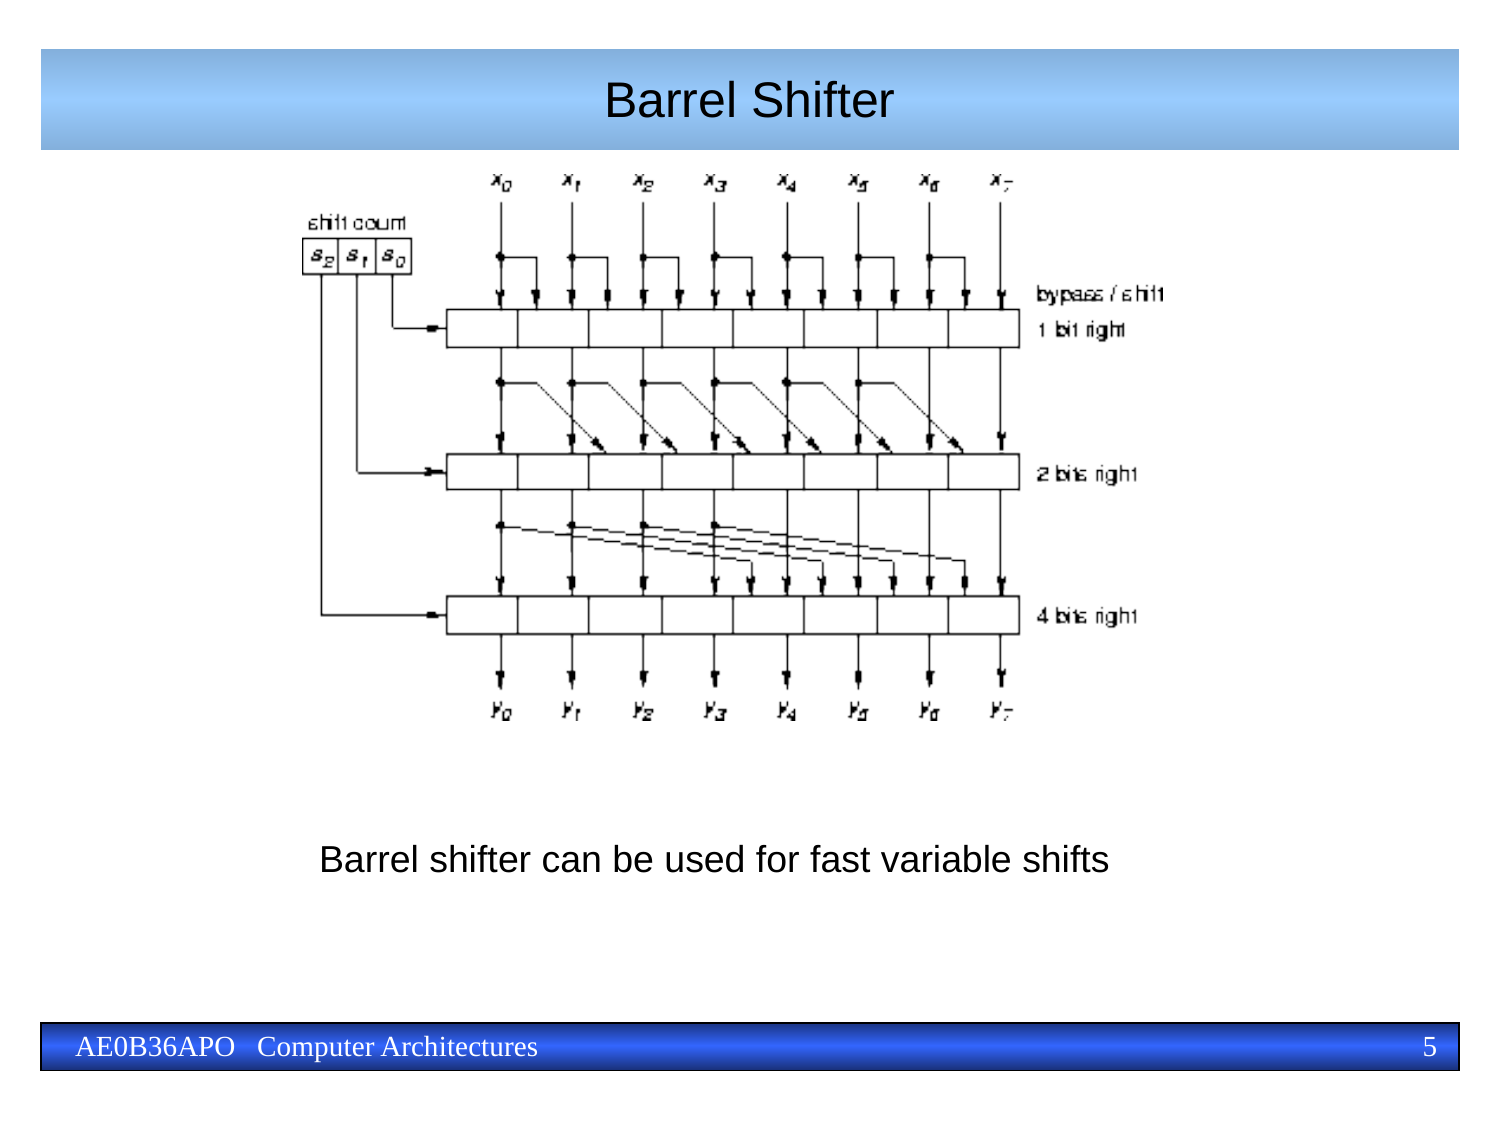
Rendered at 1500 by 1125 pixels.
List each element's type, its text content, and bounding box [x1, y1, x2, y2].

text_box Barrel shifter can be used for fast variable shifts [304, 830, 1126, 888]
picture [302, 174, 1163, 721]
title Barrel Shifter [41, 49, 1459, 150]
